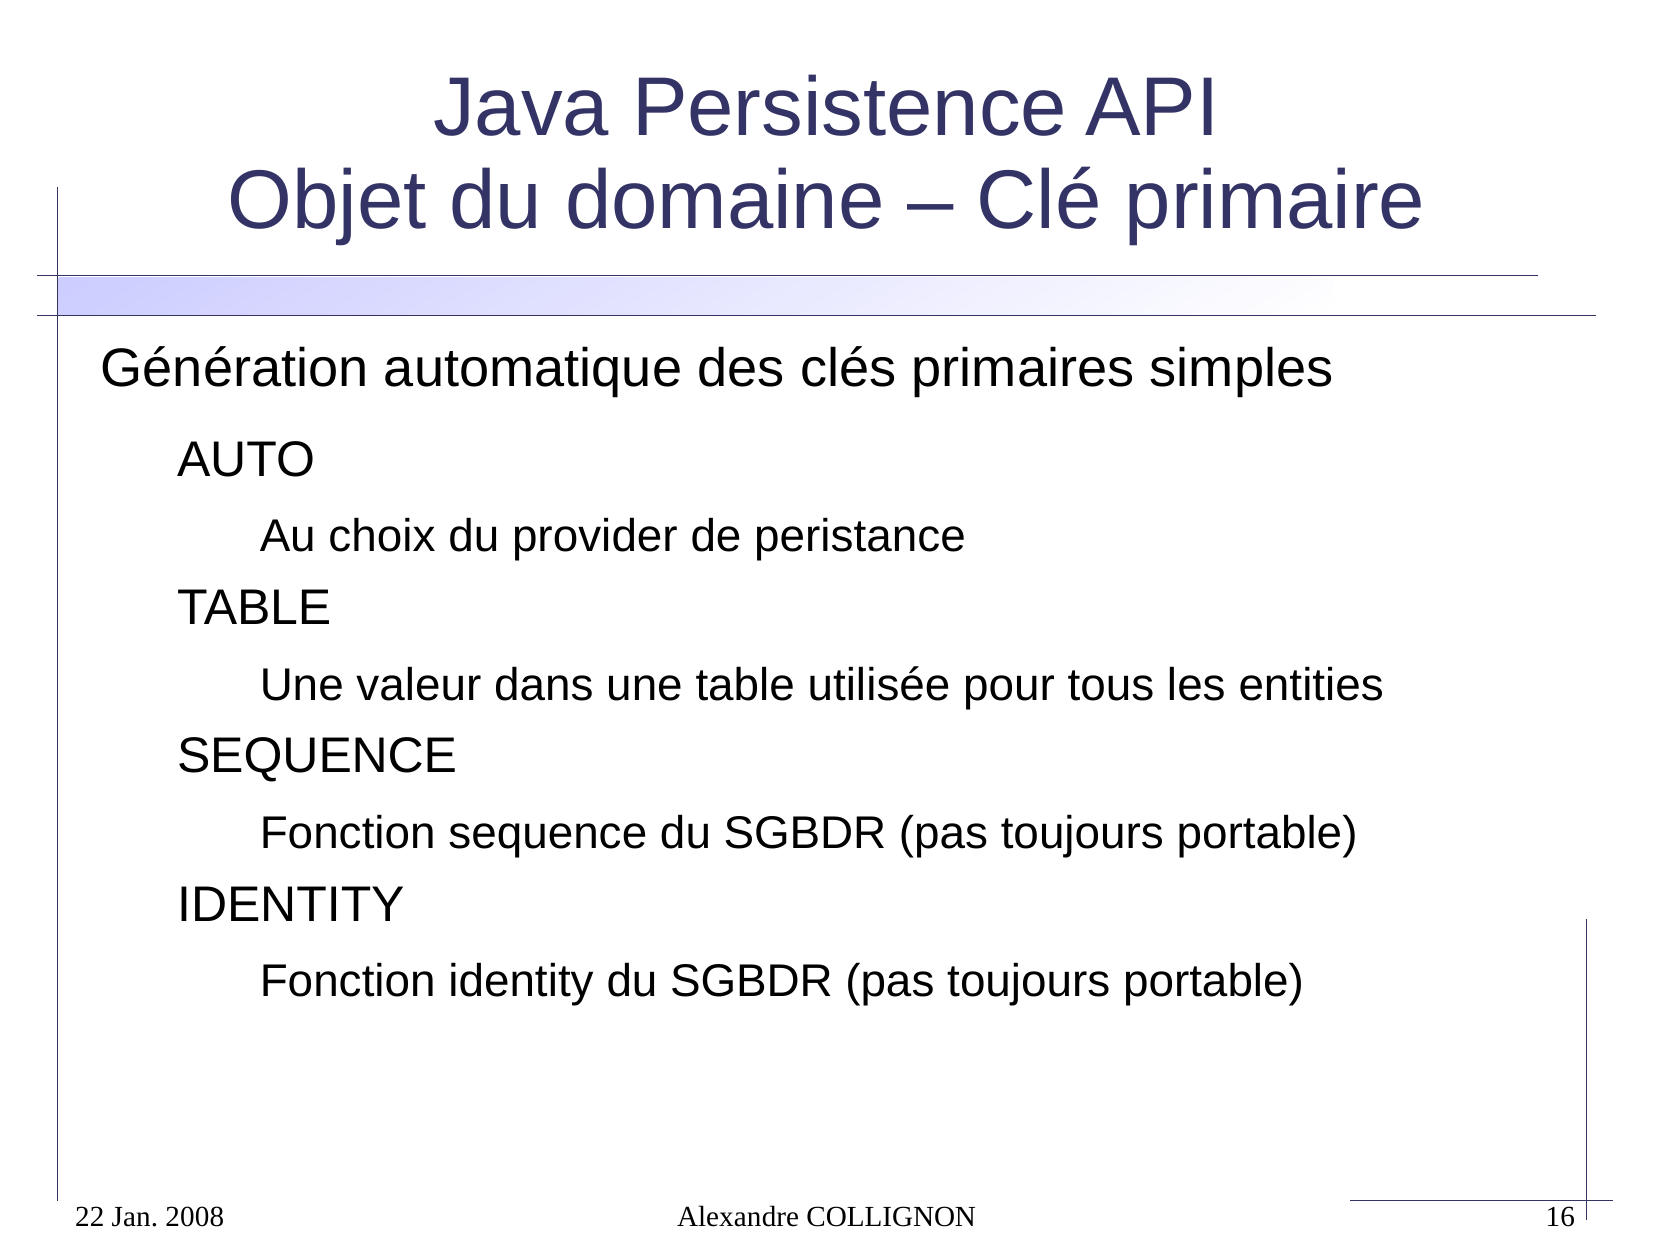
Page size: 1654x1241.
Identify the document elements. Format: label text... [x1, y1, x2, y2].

title Java Persistence API Objet du domaine – Clé primaire [82, 49, 1571, 257]
list Génération automatique des clés primaires simples AUTO Au choix du provider de peristance TABLE Une valeur dans une table utilisée pour tous les entities SEQUENCE Fonction sequence du SGBDR (pas toujours portable) IDENTITY Fonction identity du SGBDR (pas toujours portable) [82, 337, 1571, 1157]
